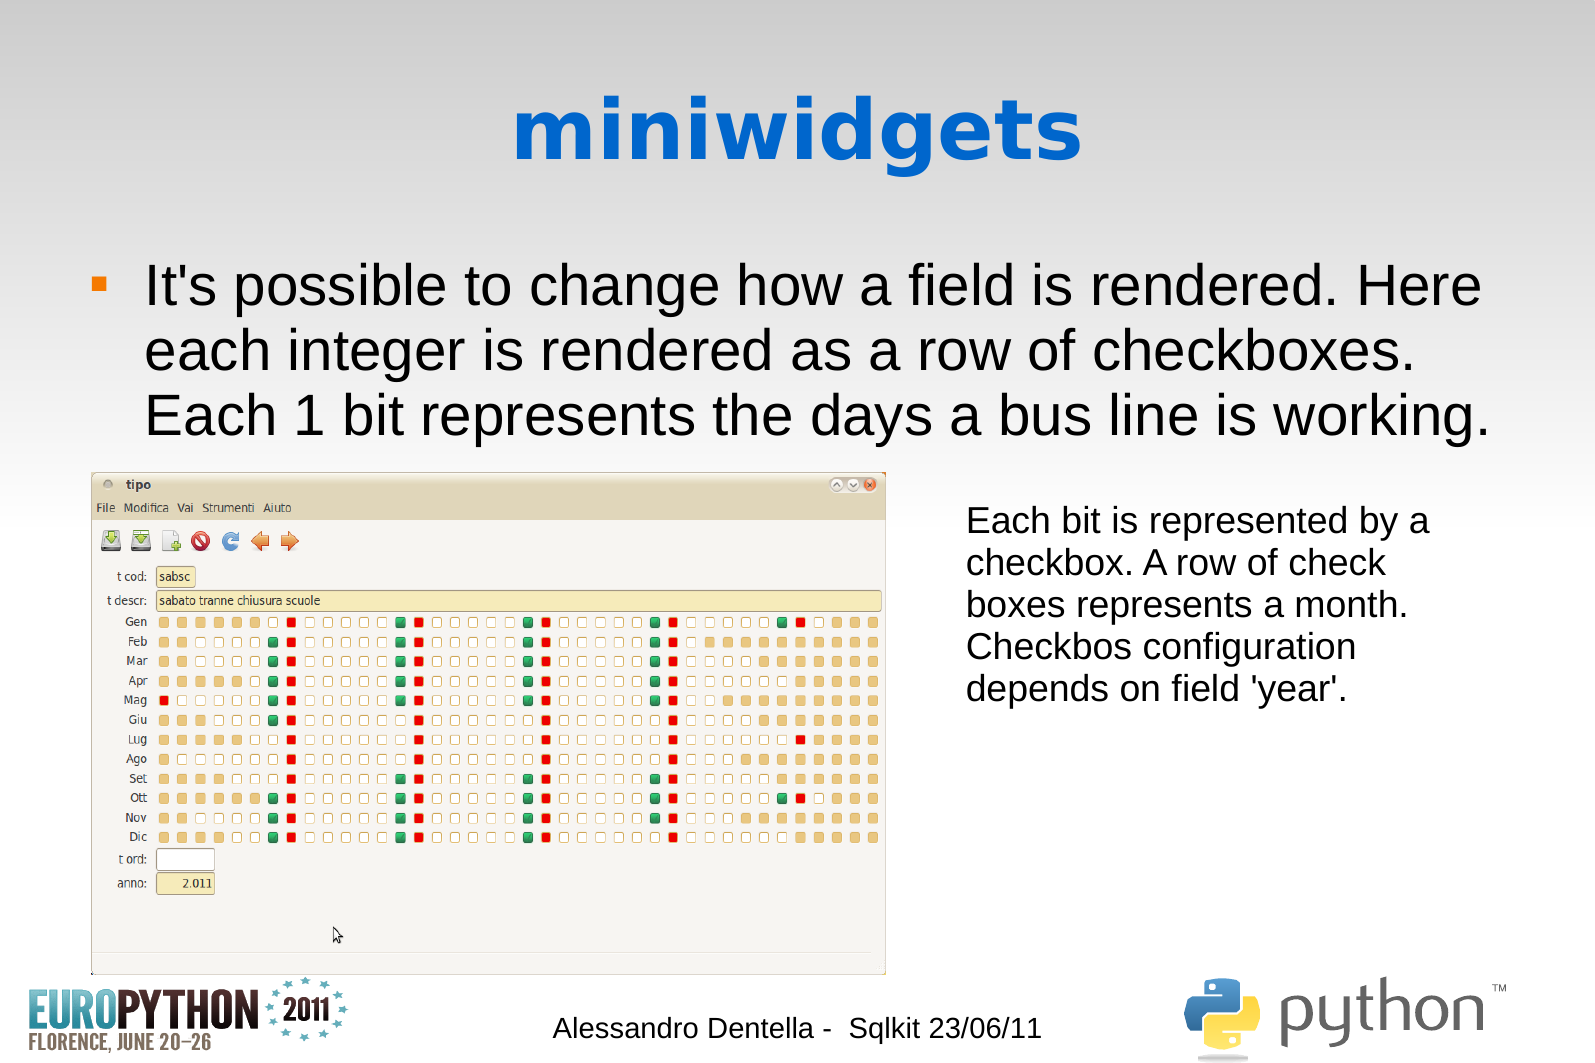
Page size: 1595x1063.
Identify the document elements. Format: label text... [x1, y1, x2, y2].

list It's possible to change how a field is rendered. Here each integer is rendered as a row of checkboxes. Each 1 bit represents the days a bus line is working. [74, 253, 1510, 940]
title miniwidgets [79, 49, 1515, 213]
text_box Each bit is represented by a checkbox. A row of check boxes represents a month. Checkbos configuration depends on field 'year'. [951, 491, 1506, 717]
picture [29, 472, 886, 1058]
